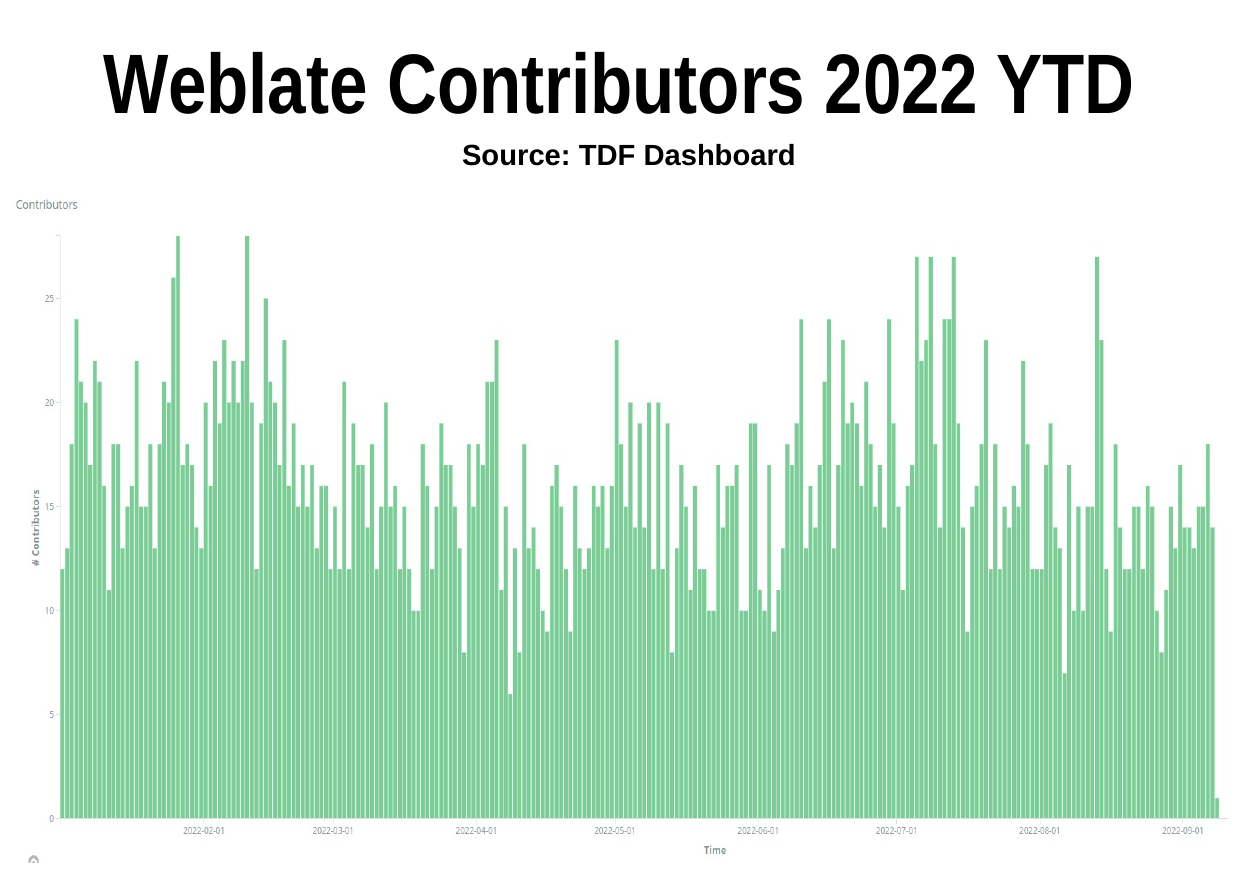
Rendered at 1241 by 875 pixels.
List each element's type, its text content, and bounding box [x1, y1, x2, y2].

picture [11, 193, 1229, 863]
title Weblate Contributors 2022 YTD [11, 12, 1229, 155]
text_box Source: TDF Dashboard [447, 131, 812, 185]
